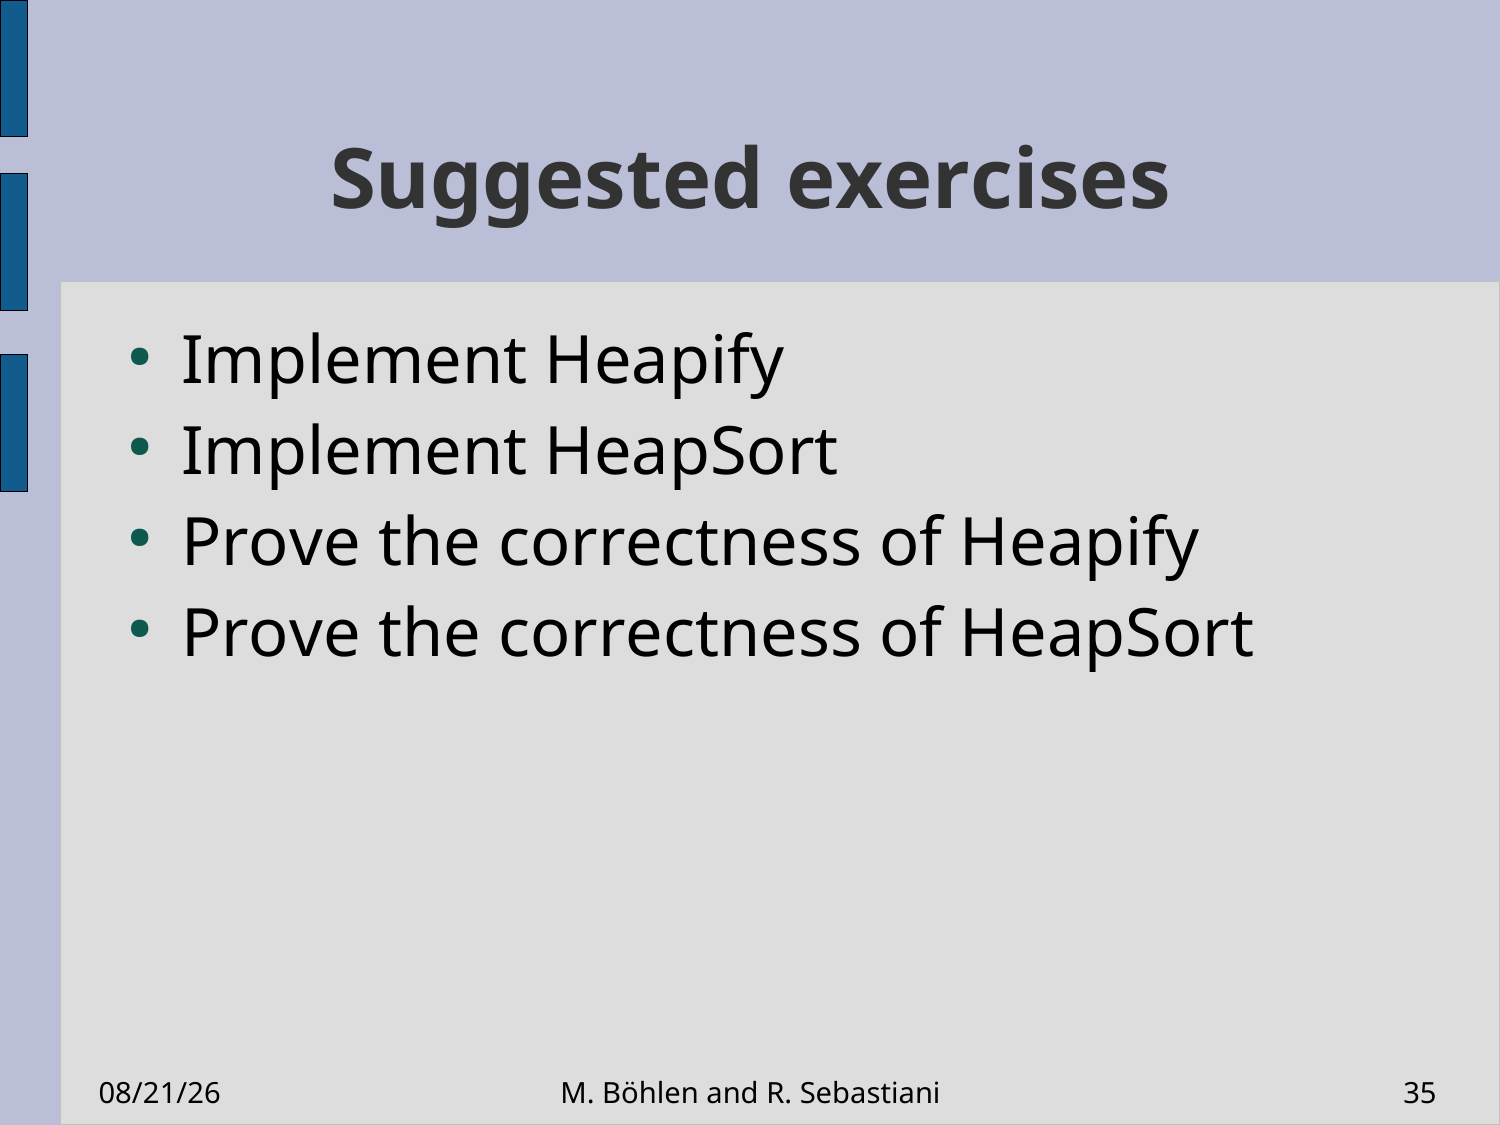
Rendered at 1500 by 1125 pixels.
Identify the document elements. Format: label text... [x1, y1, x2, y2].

title Suggested exercises [110, 82, 1392, 271]
list Implement Heapify Implement HeapSort Prove the correctness of Heapify Prove the correctness of HeapSort [110, 312, 1392, 1022]
